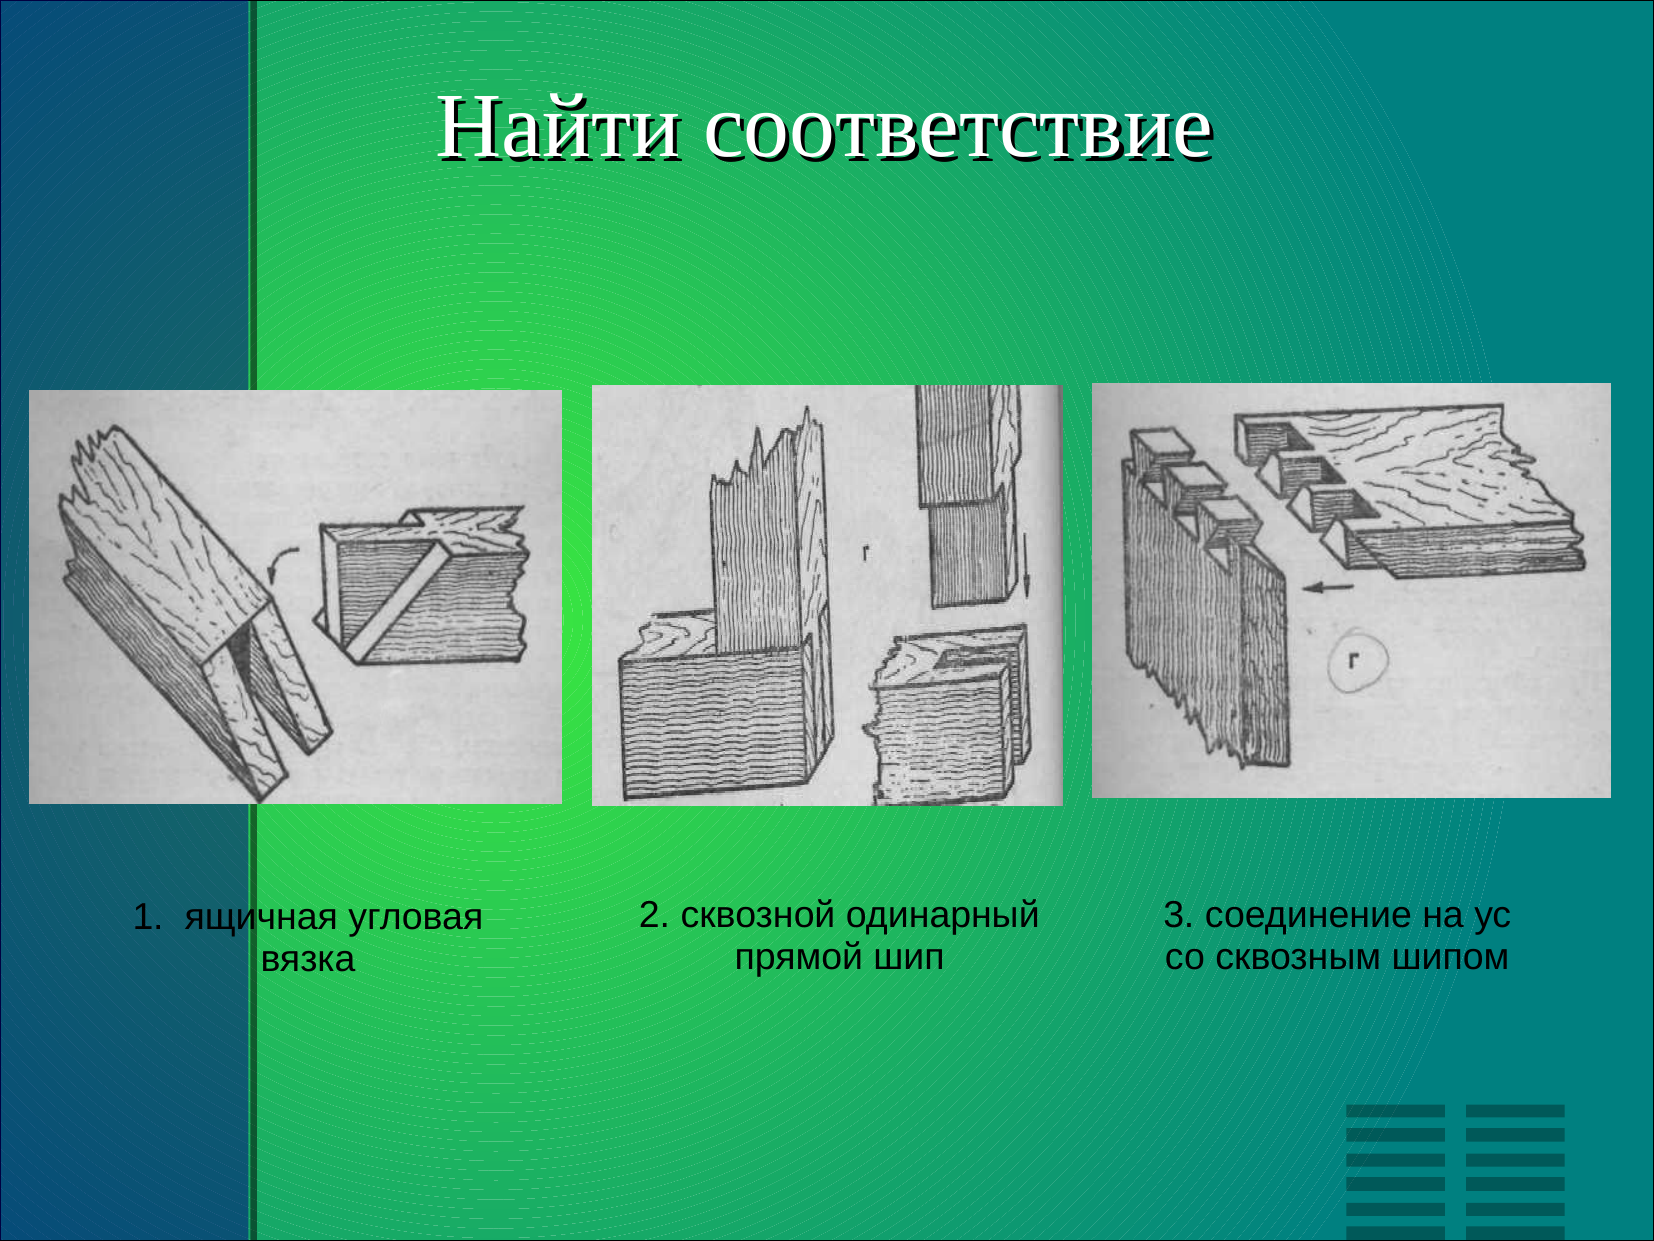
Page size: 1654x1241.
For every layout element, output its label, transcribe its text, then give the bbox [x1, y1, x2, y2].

text_box 1. ящичная угловая вязка [114, 887, 502, 987]
picture [592, 385, 1063, 806]
picture [1092, 383, 1611, 798]
text_box 2. сквозной одинарный прямой шип [620, 885, 1060, 985]
picture [29, 390, 562, 804]
text_box Найти соответствие [383, 74, 1266, 178]
text_box 3. соединение на ус со сквозным шипом [1139, 885, 1536, 985]
